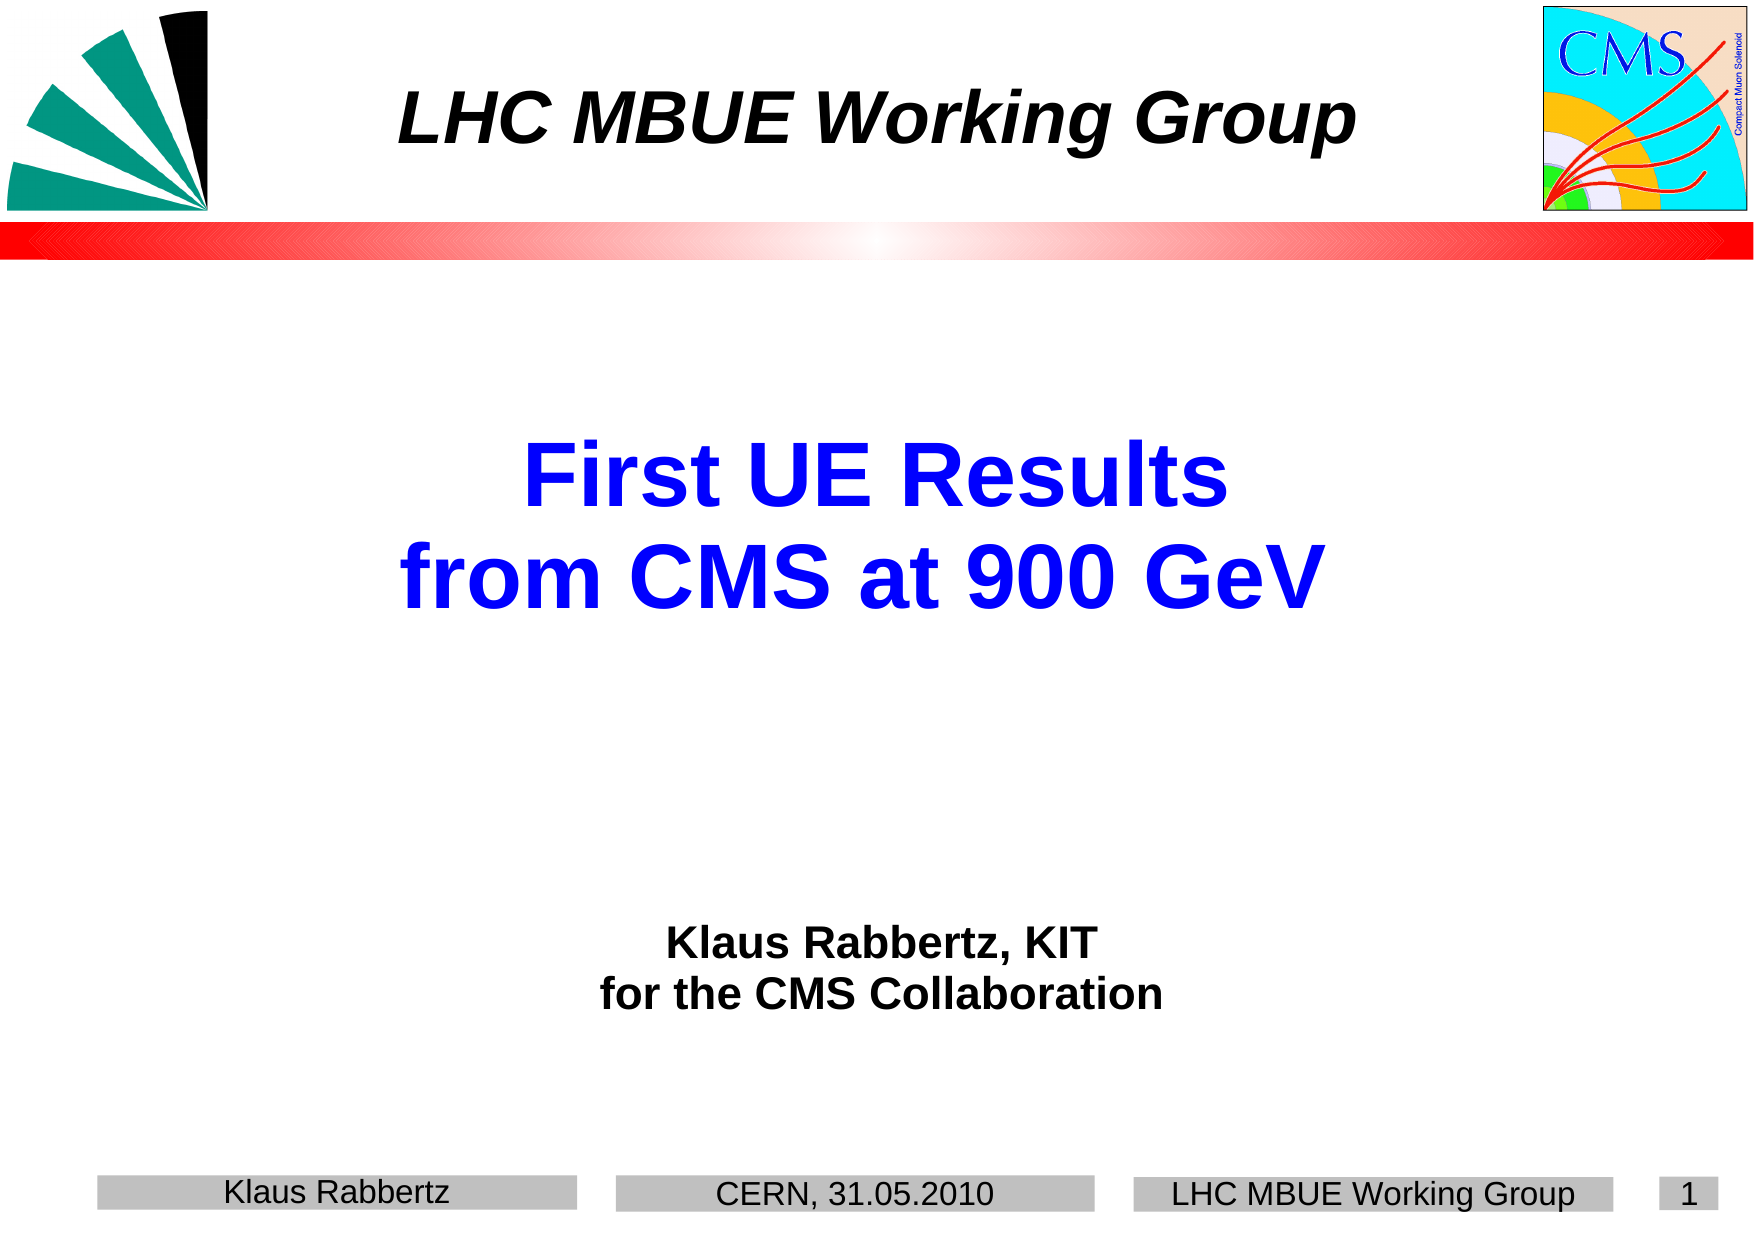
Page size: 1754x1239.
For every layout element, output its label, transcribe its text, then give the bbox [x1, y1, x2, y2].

picture [1542, 5, 1748, 211]
text_box First UE Results from CMS at 900 GeV [364, 411, 1389, 641]
title LHC MBUE Working Group [226, 27, 1531, 207]
text_box Klaus Rabbertz, KIT for the CMS Collaboration [587, 905, 1177, 1032]
picture [7, 11, 208, 213]
